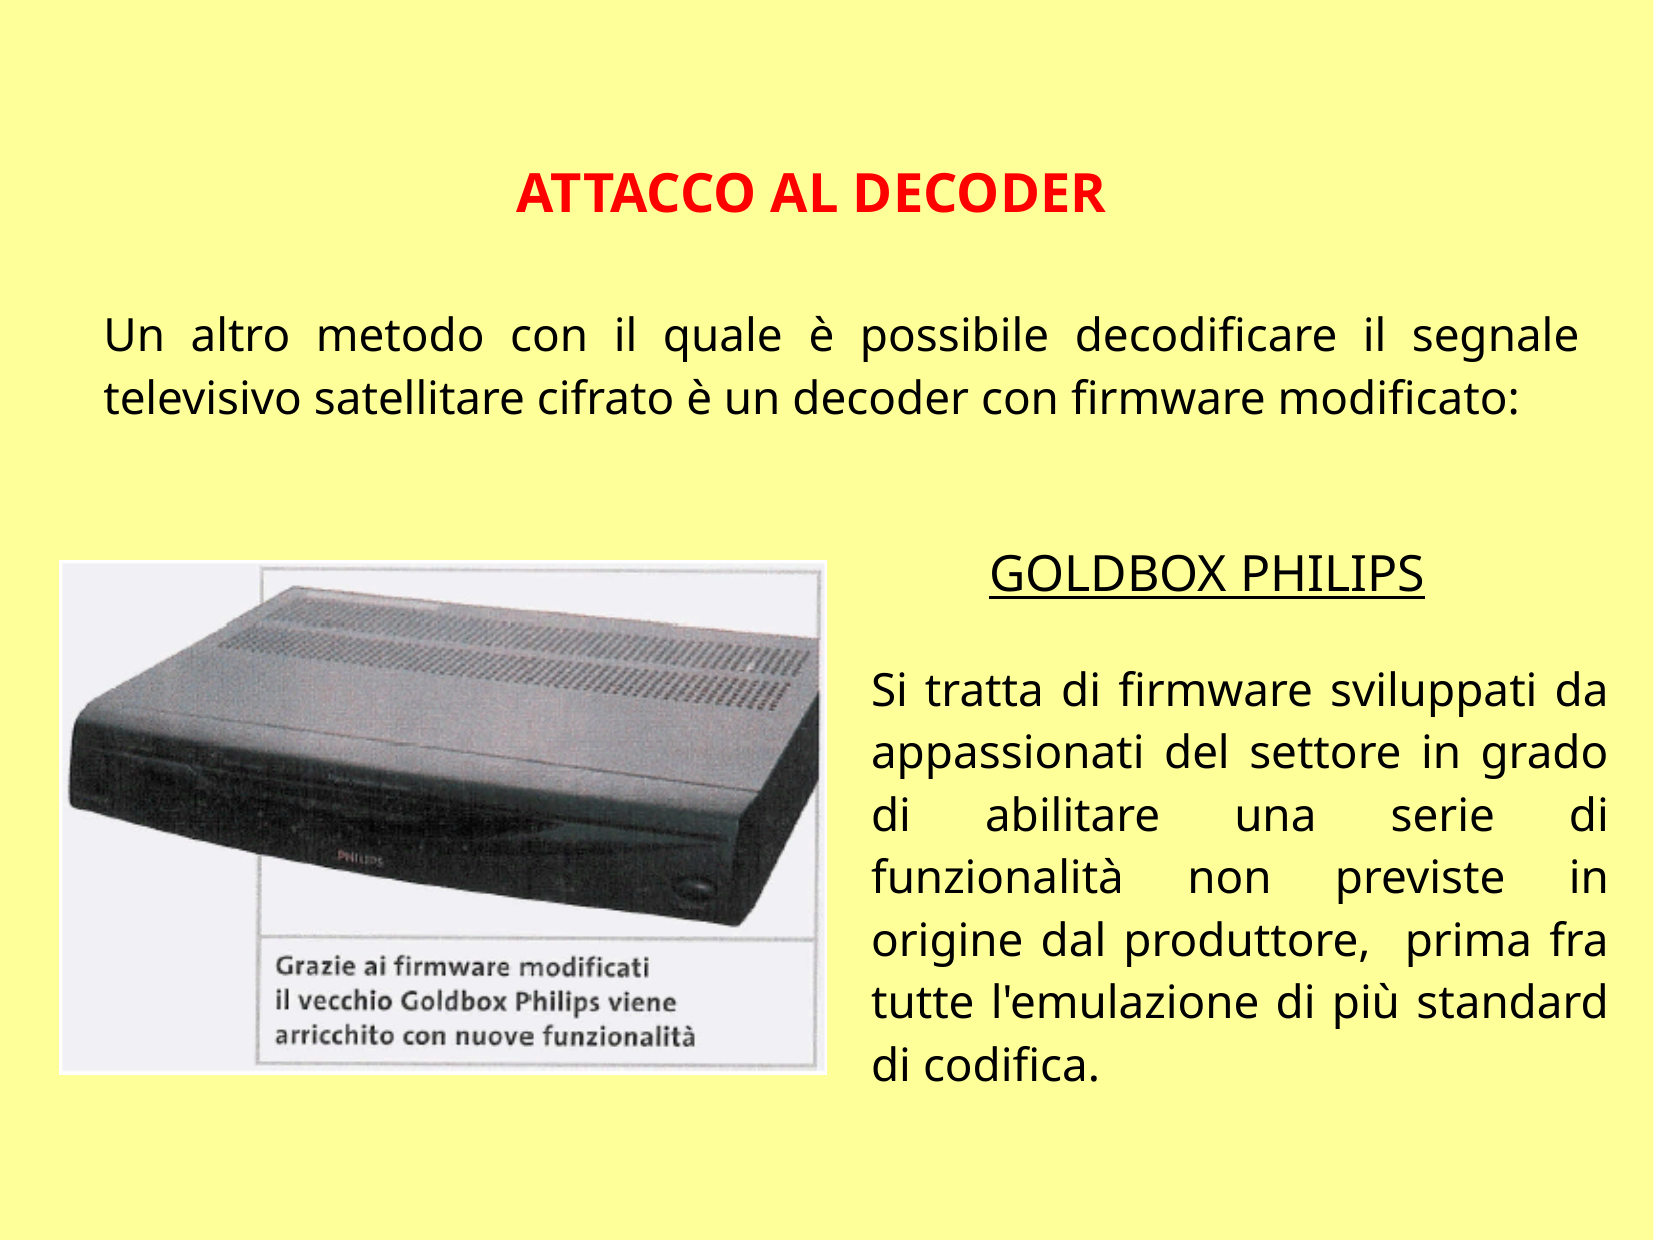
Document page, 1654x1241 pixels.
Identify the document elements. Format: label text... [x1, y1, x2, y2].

text_box ATTACCO AL DECODER [59, 147, 1565, 243]
text_box Un altro metodo con il quale è possibile decodificare il segnale televisivo satellitare cifrato è un decoder con firmware modificato: [88, 295, 1595, 446]
picture [59, 560, 827, 1075]
text_box GOLDBOX PHILIPS [974, 531, 1595, 621]
text_box Si tratta di firmware sviluppati da appassionati del settore in grado di abilitare una serie di funzionalità non previste in origine dal produttore, prima fra tutte l'emulazione di più standard di codifica. [856, 649, 1625, 1139]
